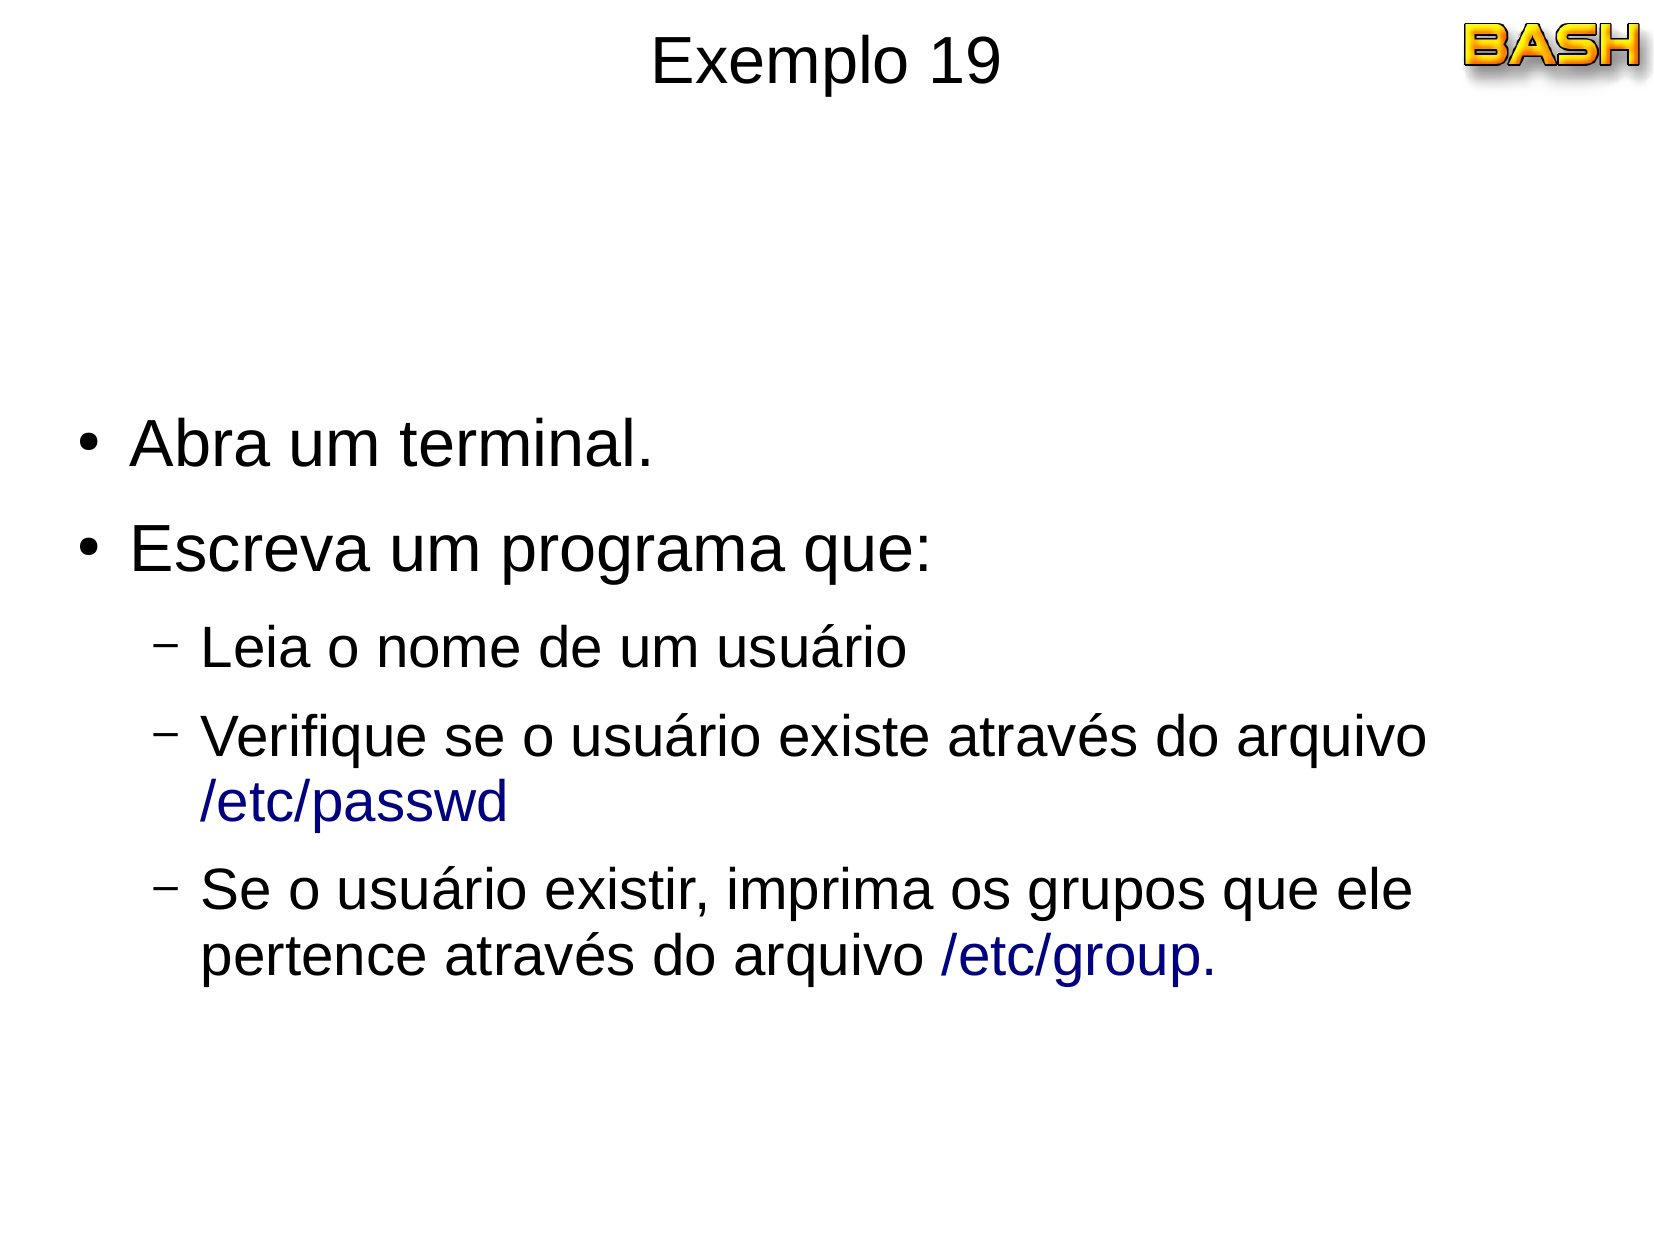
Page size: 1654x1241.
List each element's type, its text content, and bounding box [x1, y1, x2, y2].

title Exemplo 19 [82, 22, 1571, 98]
list Abra um terminal. Escreva um programa que: Leia o nome de um usuário Verifique se o usuário existe através do arquivo /etc/passwd Se o usuário existir, imprima os grupos que ele pertence através do arquivo /etc/group. [59, 406, 1571, 988]
picture [1450, 0, 1654, 96]
